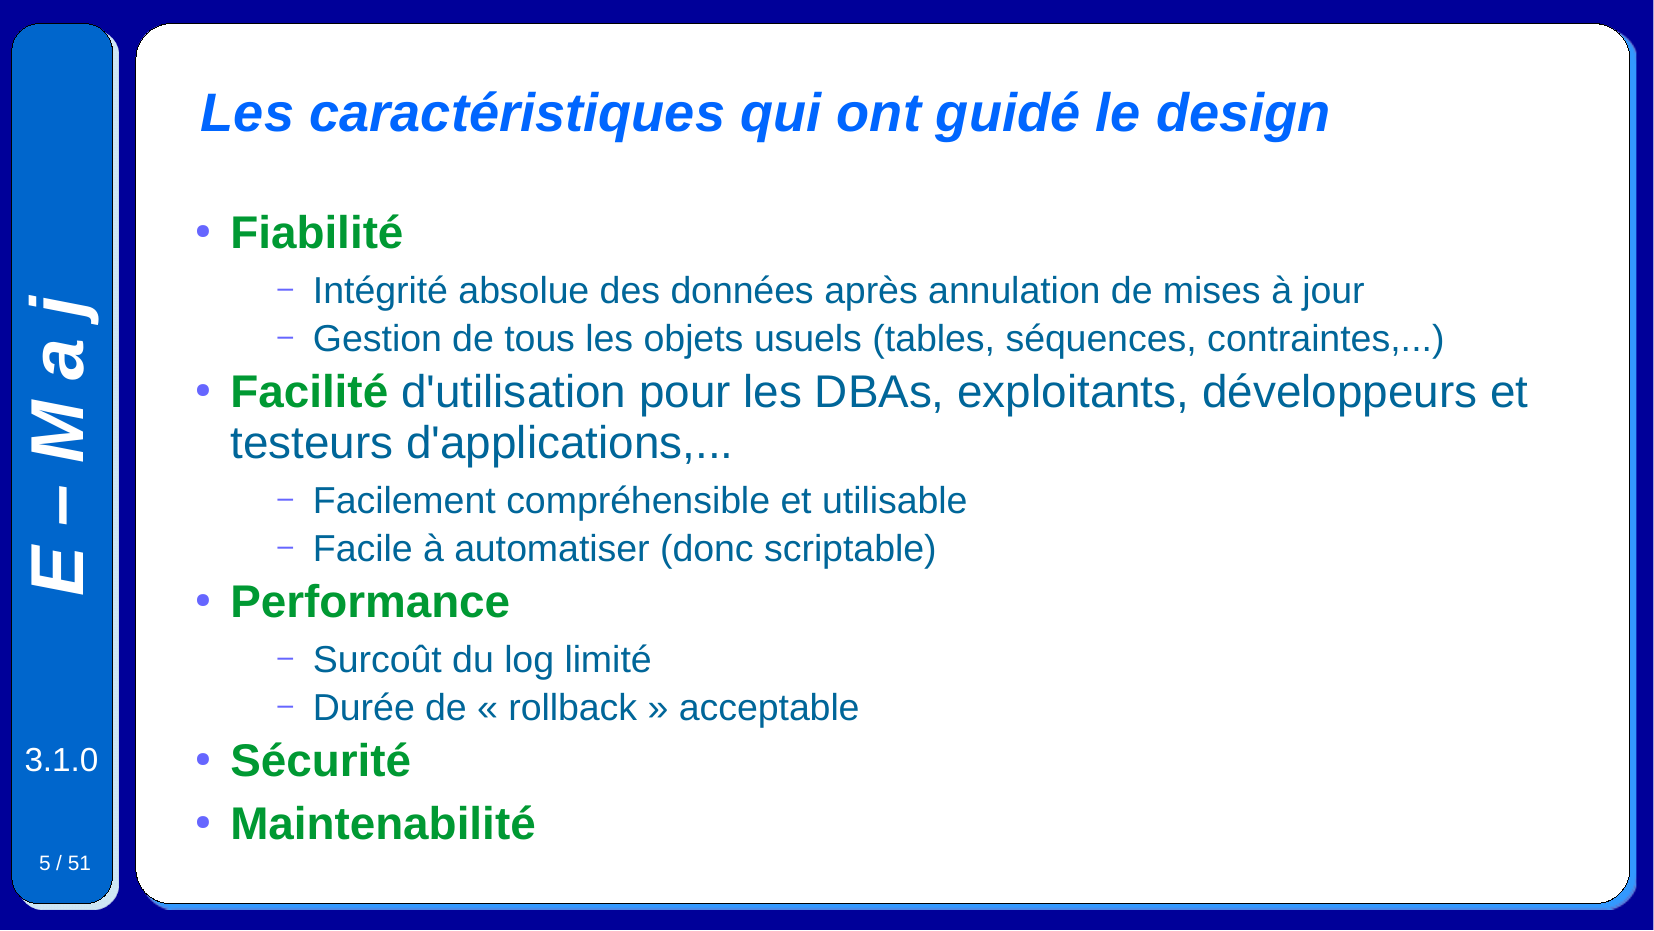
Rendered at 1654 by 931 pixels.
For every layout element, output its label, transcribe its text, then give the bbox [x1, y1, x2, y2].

title Les caractéristiques qui ont guidé le design [200, 34, 1575, 191]
list Fiabilité Intégrité absolue des données après annulation de mises à jour Gestion de tous les objets usuels (tables, séquences, contraintes,...) Facilité d'utilisation pour les DBAs, exploitants, développeurs et testeurs d'applications,... Facilement compréhensible et utilisable Facile à automatiser (donc scriptable) Performance Surcoût du log limité Durée de « rollback » acceptable Sécurité Maintenabilité [177, 206, 1587, 849]
